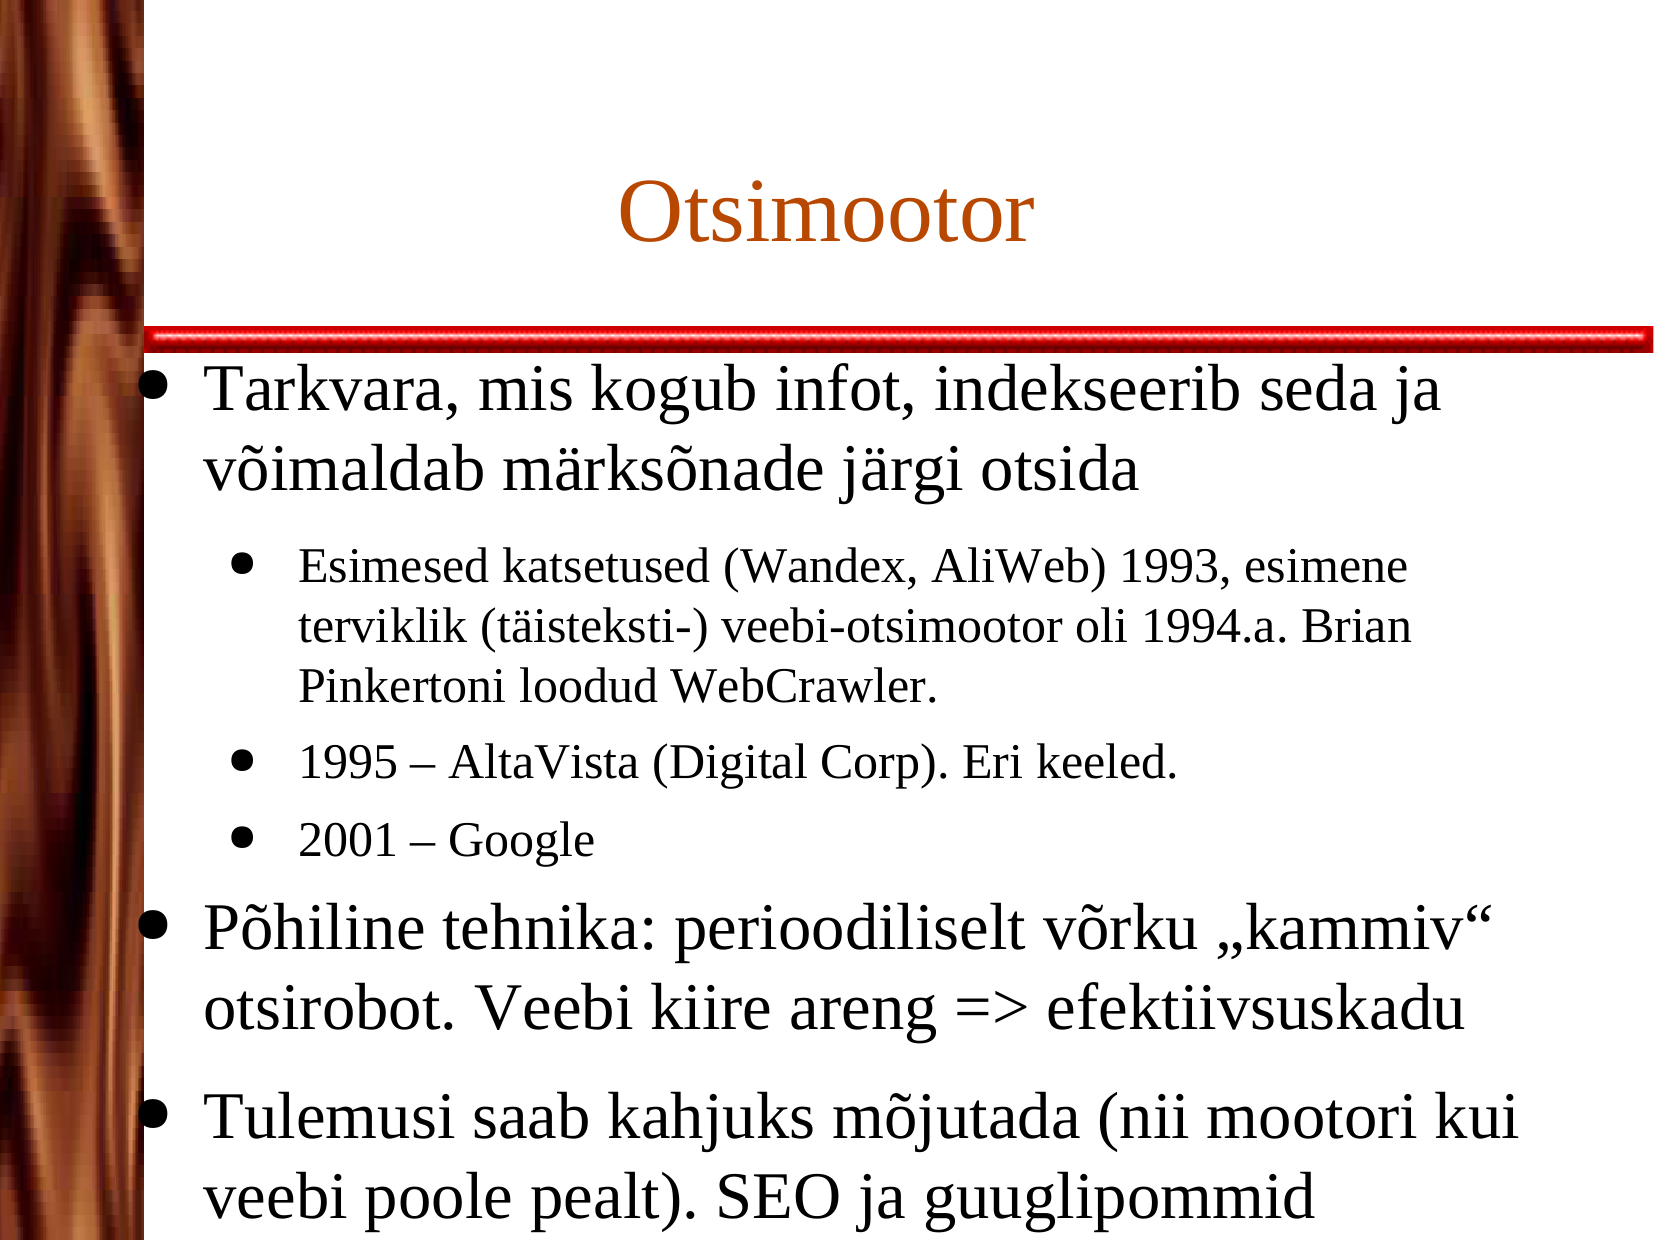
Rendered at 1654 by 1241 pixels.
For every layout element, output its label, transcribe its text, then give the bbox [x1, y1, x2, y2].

picture [0, 0, 1654, 1240]
title Otsimootor [121, 100, 1533, 312]
list Tarkvara, mis kogub infot, indekseerib seda ja võimaldab märksõnade järgi otsida Esimesed katsetused (Wandex, AliWeb) 1993, esimene terviklik (täisteksti-) veebi-otsimootor oli 1994.a. Brian Pinkertoni loodud WebCrawler. 1995 – AltaVista (Digital Corp). Eri keeled. 2001 – Google Põhiline tehnika: perioodiliselt võrku „kammiv“ otsirobot. Veebi kiire areng => efektiivsuskadu Tulemusi saab kahjuks mõjutada (nii mootori kui veebi poole pealt). SEO ja guuglipommid [121, 344, 1533, 1231]
